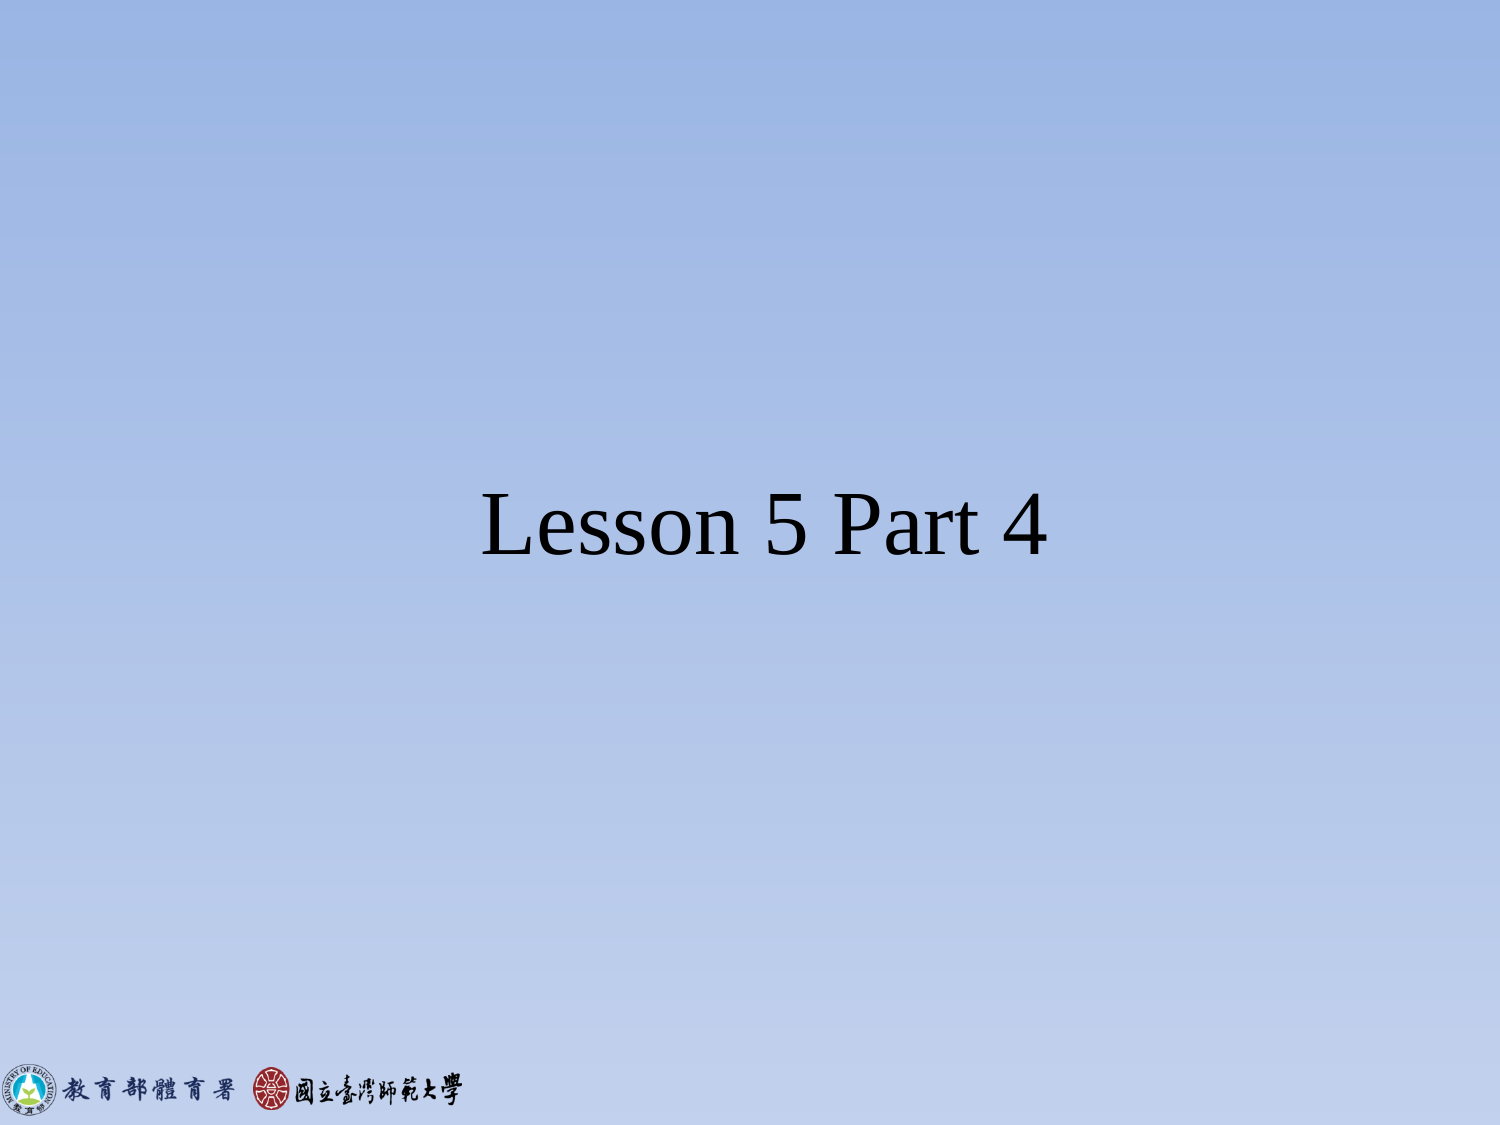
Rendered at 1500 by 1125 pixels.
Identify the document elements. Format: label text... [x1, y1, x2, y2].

text_box Lesson 5 Part 4 [127, 397, 1403, 639]
